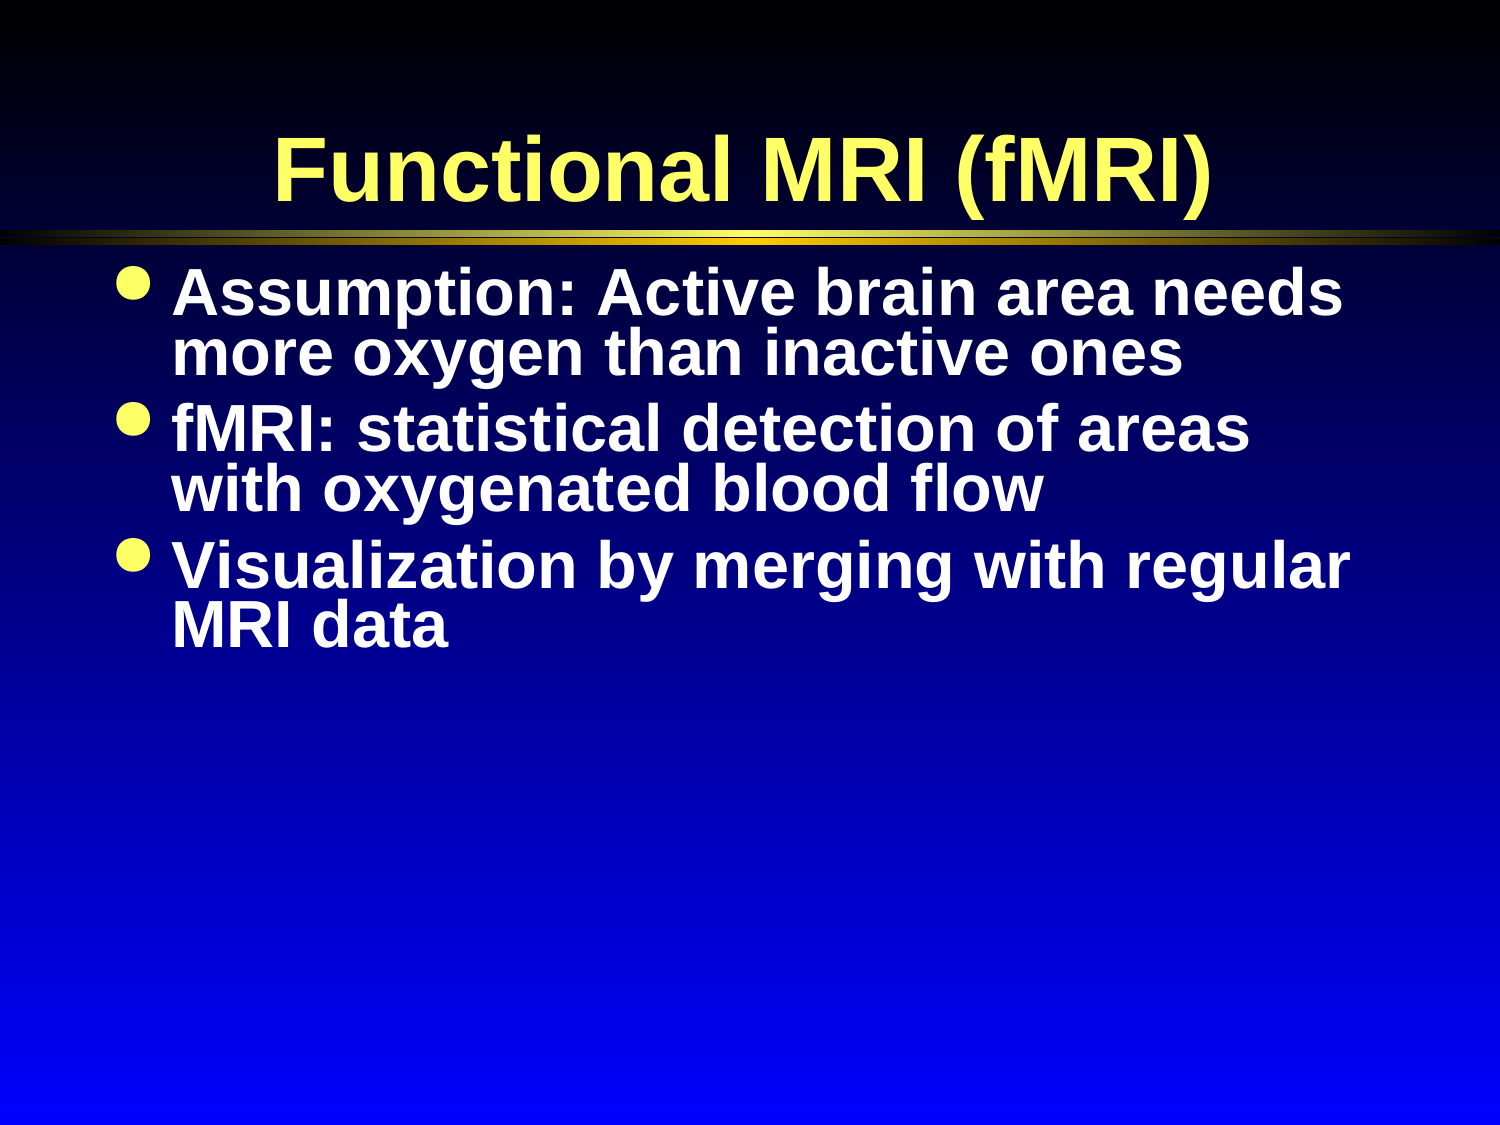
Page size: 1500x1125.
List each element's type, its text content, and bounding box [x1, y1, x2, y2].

title Functional MRI (fMRI) [99, 37, 1388, 225]
list Assumption: Active brain area needs more oxygen than inactive ones fMRI: statistical detection of areas with oxygenated blood flow Visualization by merging with regular MRI data [99, 260, 1388, 1009]
